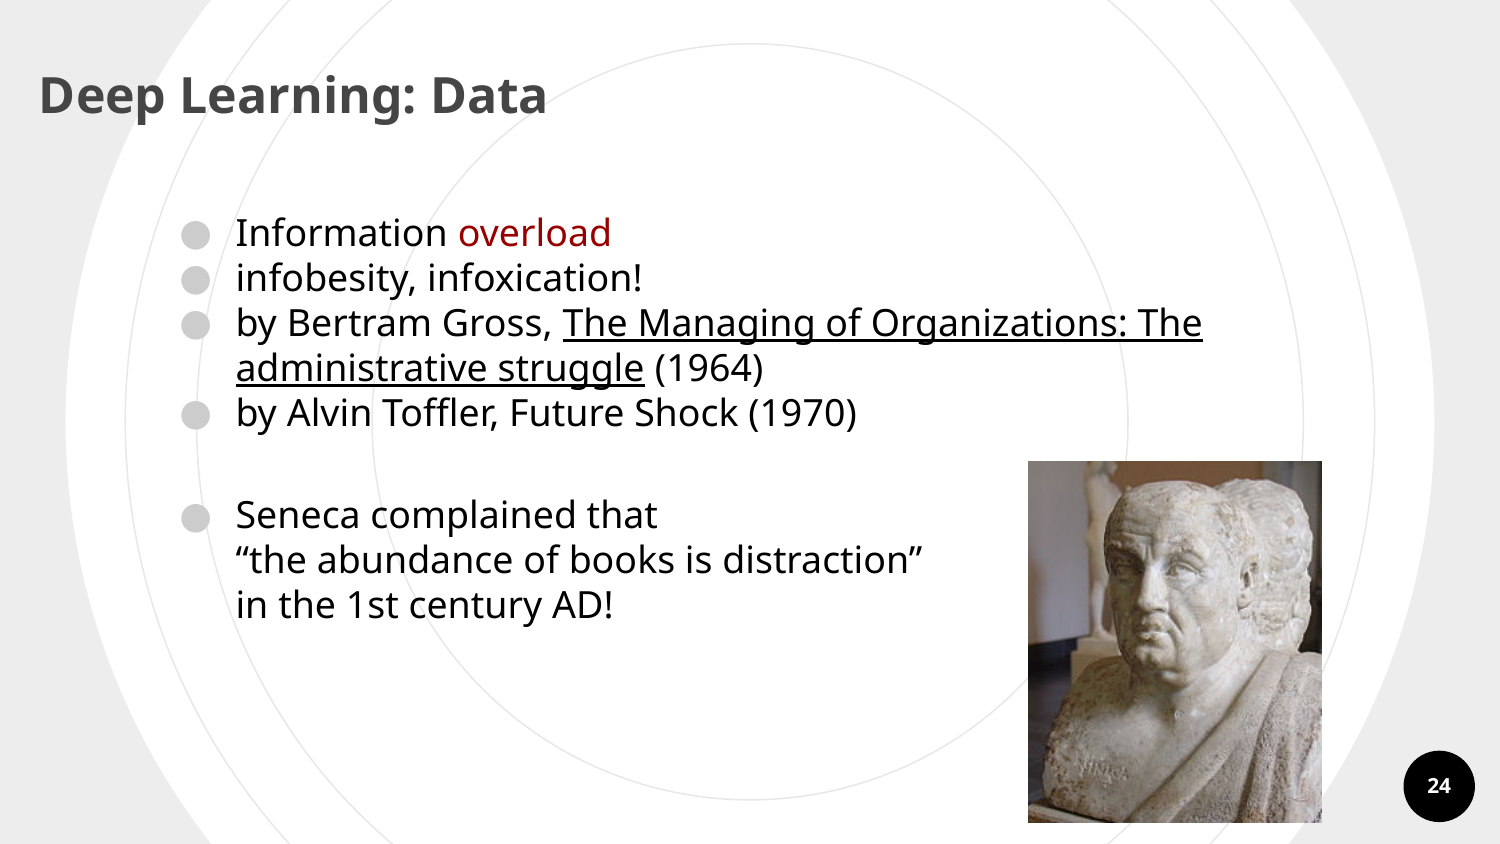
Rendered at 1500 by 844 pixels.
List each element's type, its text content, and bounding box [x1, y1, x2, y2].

text_box Deep Learning: Data [38, 39, 1461, 149]
list Information overload infobesity, infoxication! by Bertram Gross, The Managing of Organizations: The administrative struggle (1964) by Alvin Toffler, Future Shock (1970) Seneca complained that “the abundance of books is distraction” in the 1st century AD! [145, 193, 1445, 707]
slide_number 1 [1403, 750, 1475, 823]
picture [1028, 461, 1322, 823]
